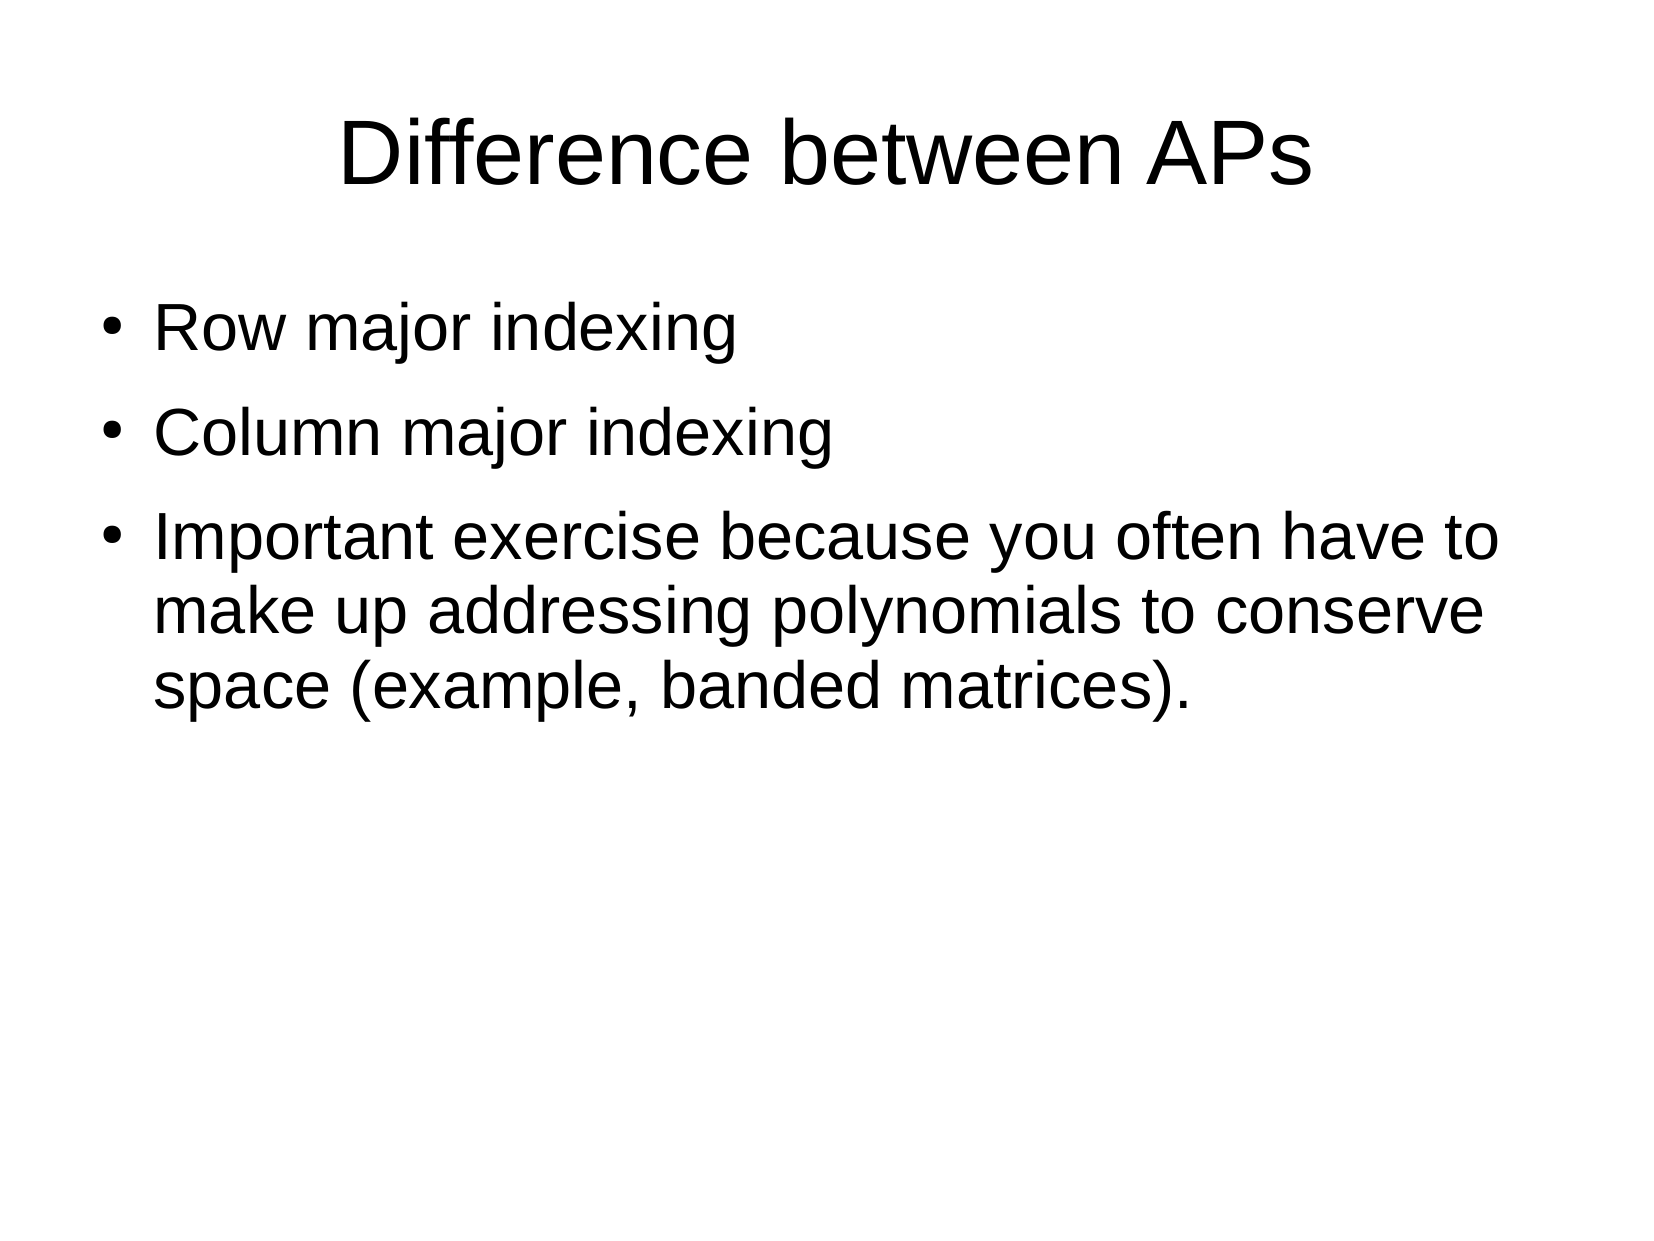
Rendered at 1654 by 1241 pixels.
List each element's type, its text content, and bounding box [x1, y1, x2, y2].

list Row major indexing Column major indexing Important exercise because you often have to make up addressing polynomials to conserve space (example, banded matrices). [82, 290, 1571, 1010]
title Difference between APs [82, 49, 1571, 257]
